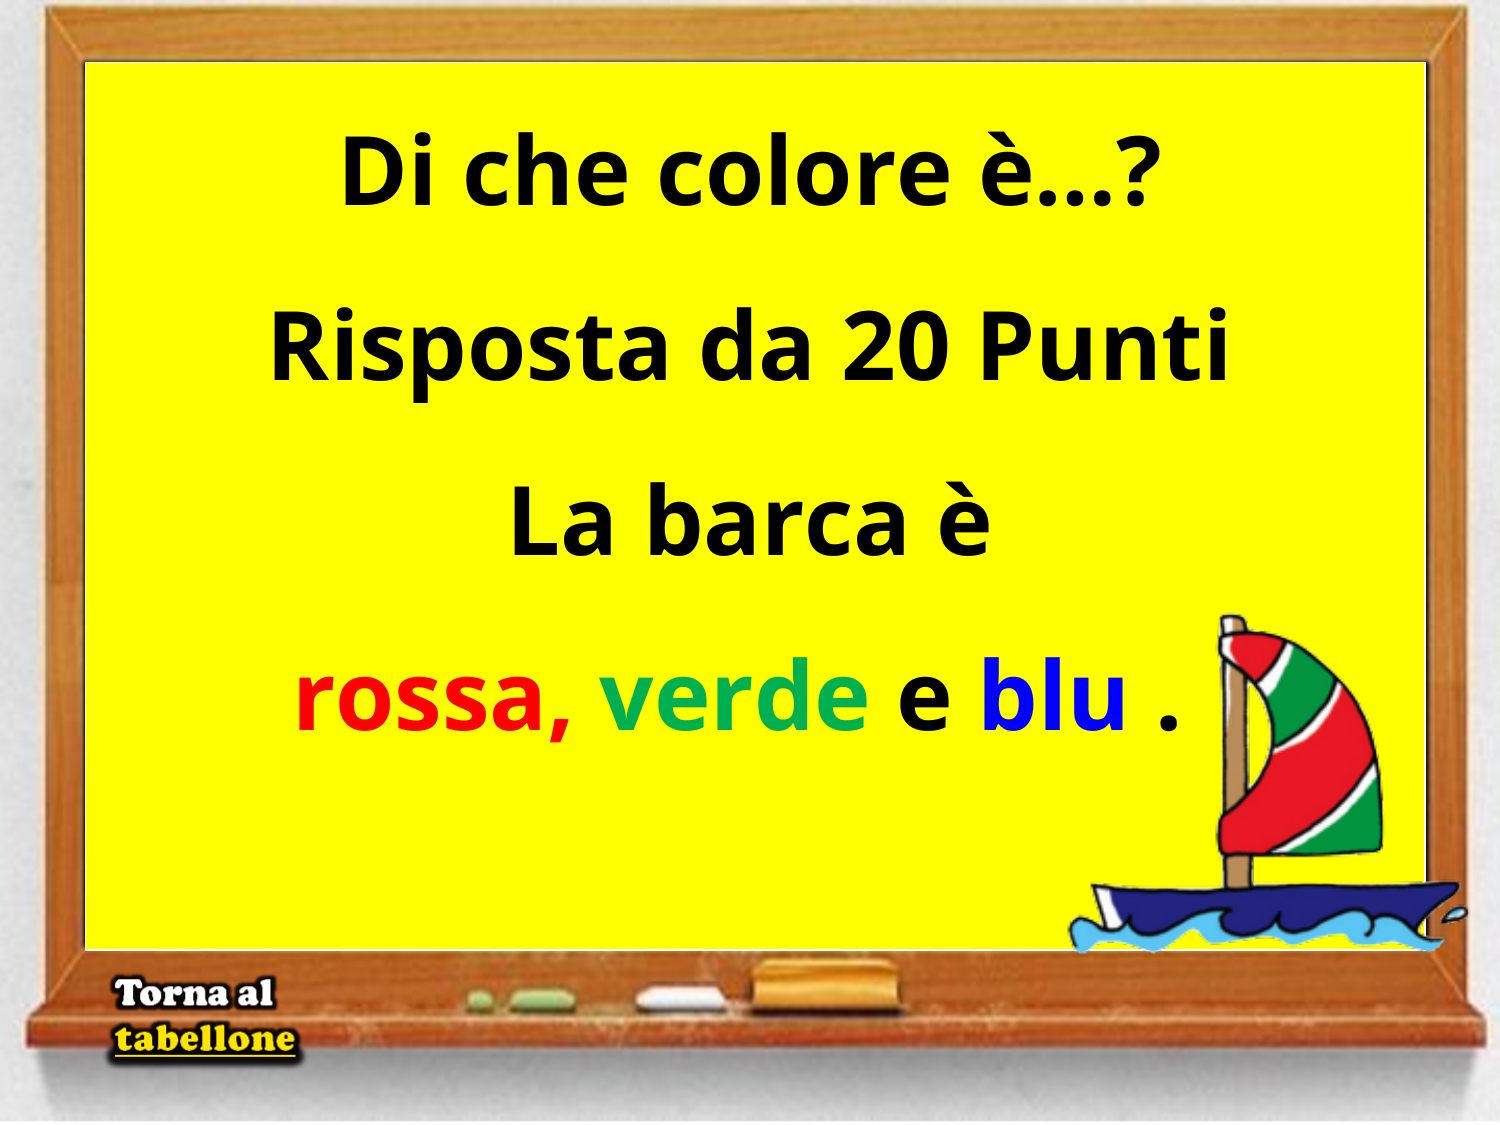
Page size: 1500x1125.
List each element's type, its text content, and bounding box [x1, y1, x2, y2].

text_box [85, 62, 1426, 950]
picture [0, 0, 1500, 1125]
text_box Di che colore è…? Risposta da 20 Punti La barca è rossa, verde e blu . [87, 102, 1413, 758]
